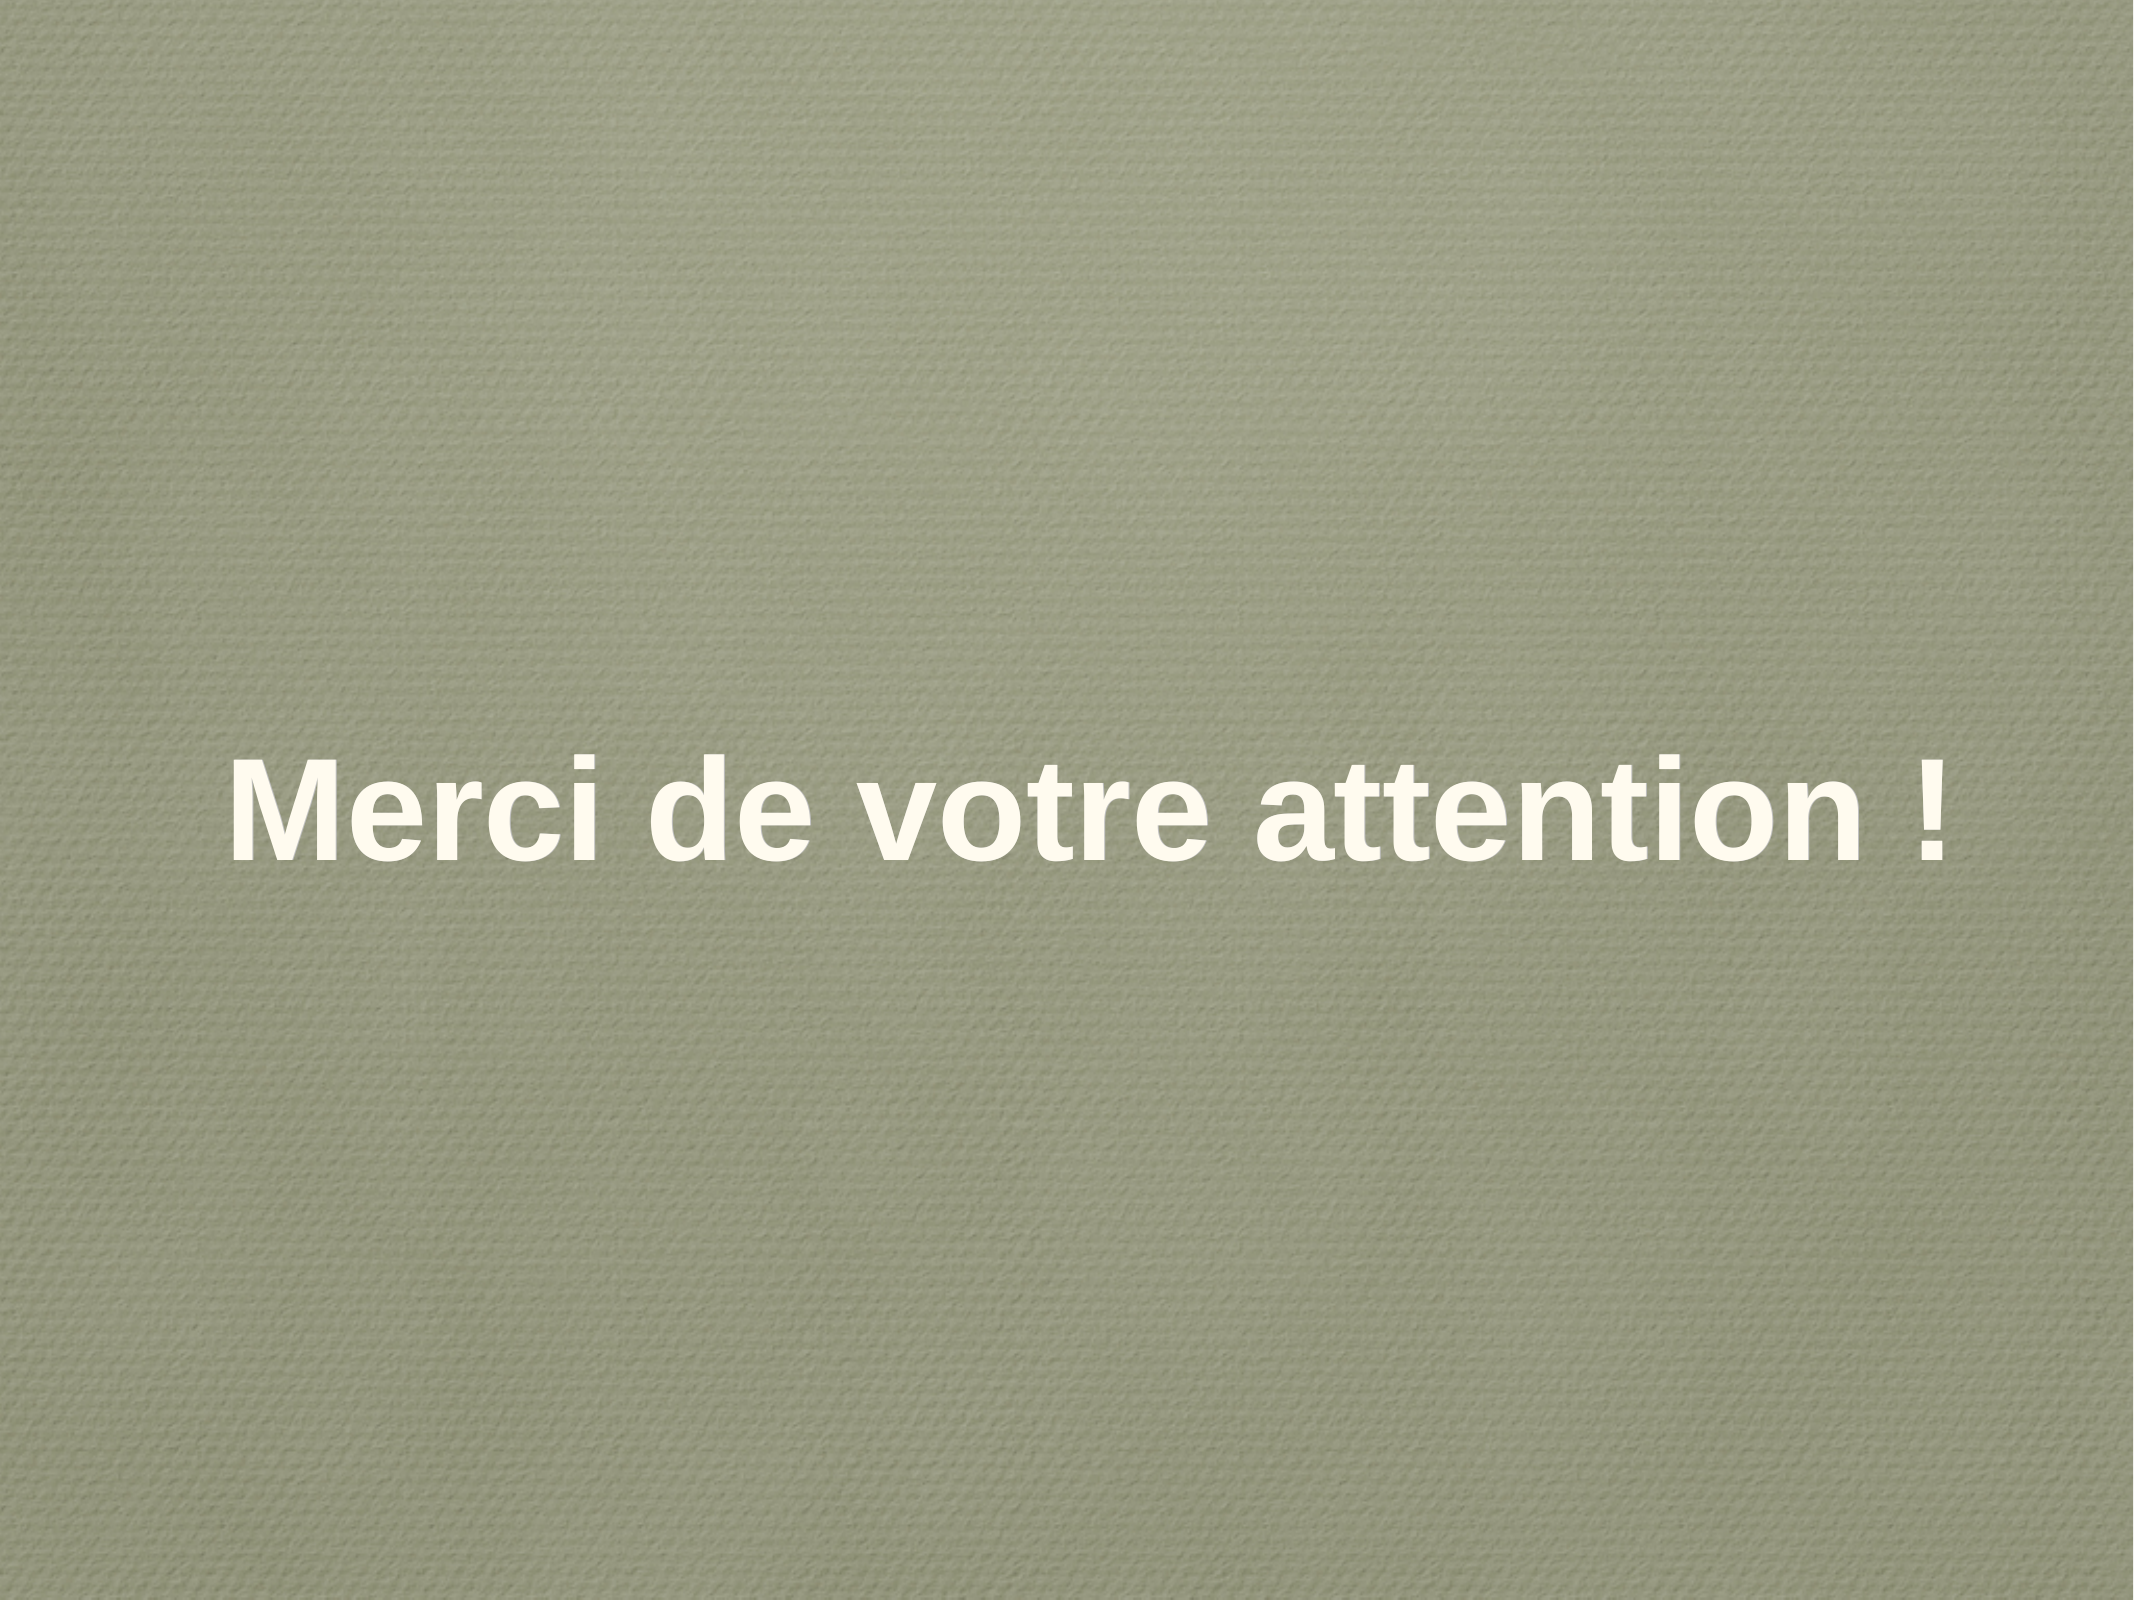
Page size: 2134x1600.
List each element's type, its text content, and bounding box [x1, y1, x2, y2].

picture [0, 0, 2134, 1600]
title Merci de votre attention ! [129, 673, 2052, 898]
